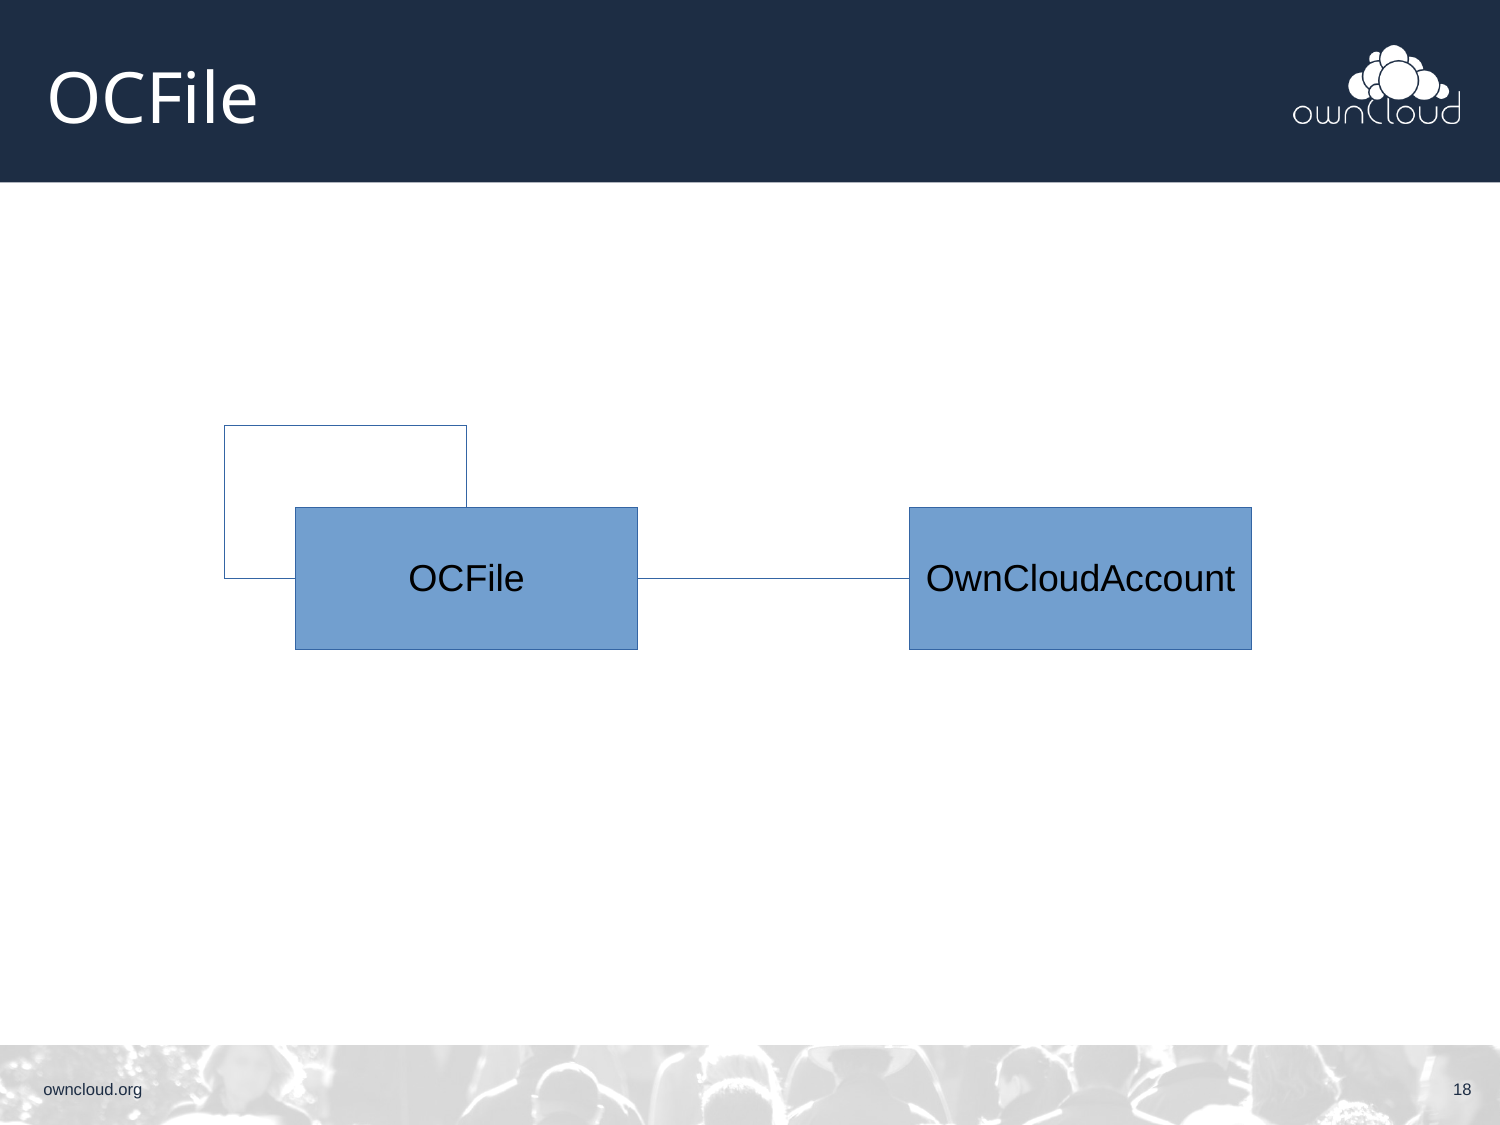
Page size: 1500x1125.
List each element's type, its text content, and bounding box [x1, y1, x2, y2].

text_box OCFile [295, 507, 638, 650]
picture [0, 1045, 1500, 1125]
picture [1293, 45, 1460, 124]
title OCFile [46, 5, 1258, 187]
text_box OwnCloudAccount [909, 507, 1252, 650]
